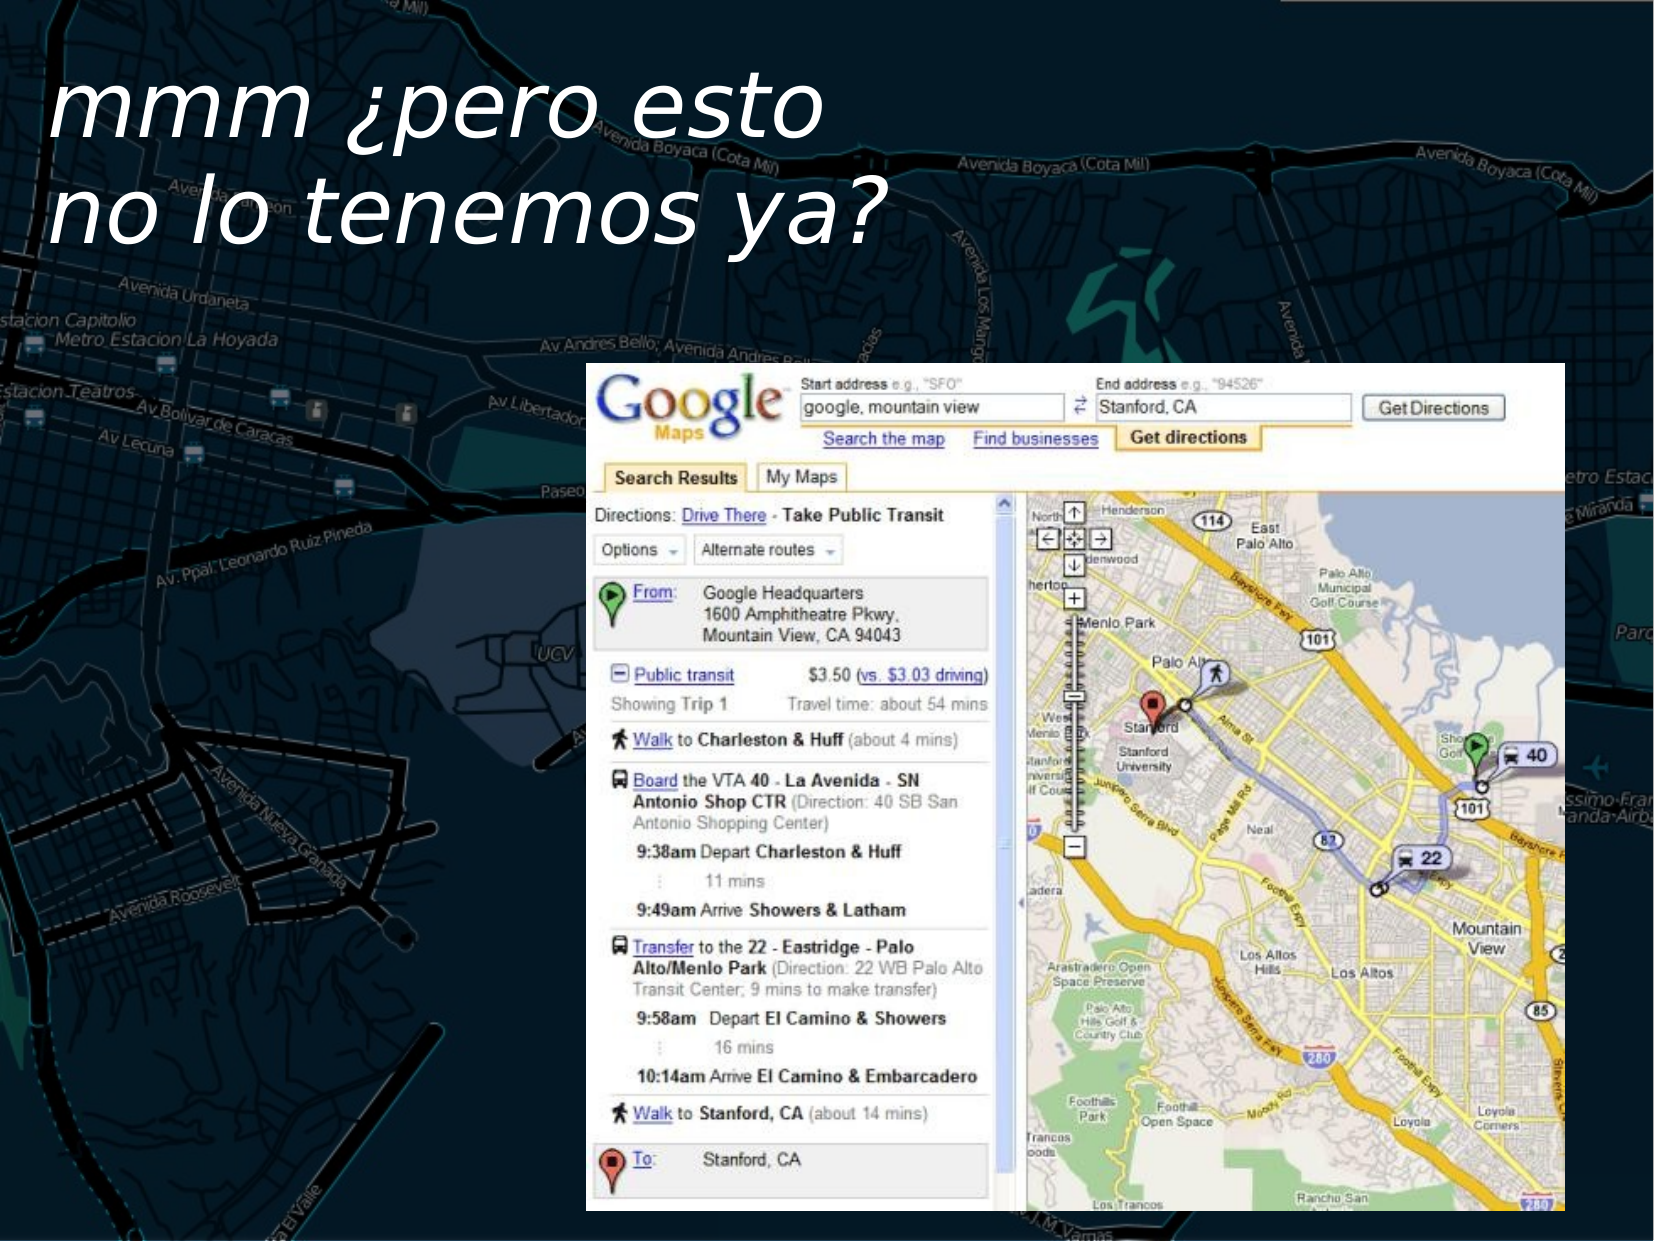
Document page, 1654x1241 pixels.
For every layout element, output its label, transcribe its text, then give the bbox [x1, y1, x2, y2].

title mmm ¿pero esto no lo tenemos ya? [47, 51, 1536, 266]
picture [0, 0, 1653, 1241]
